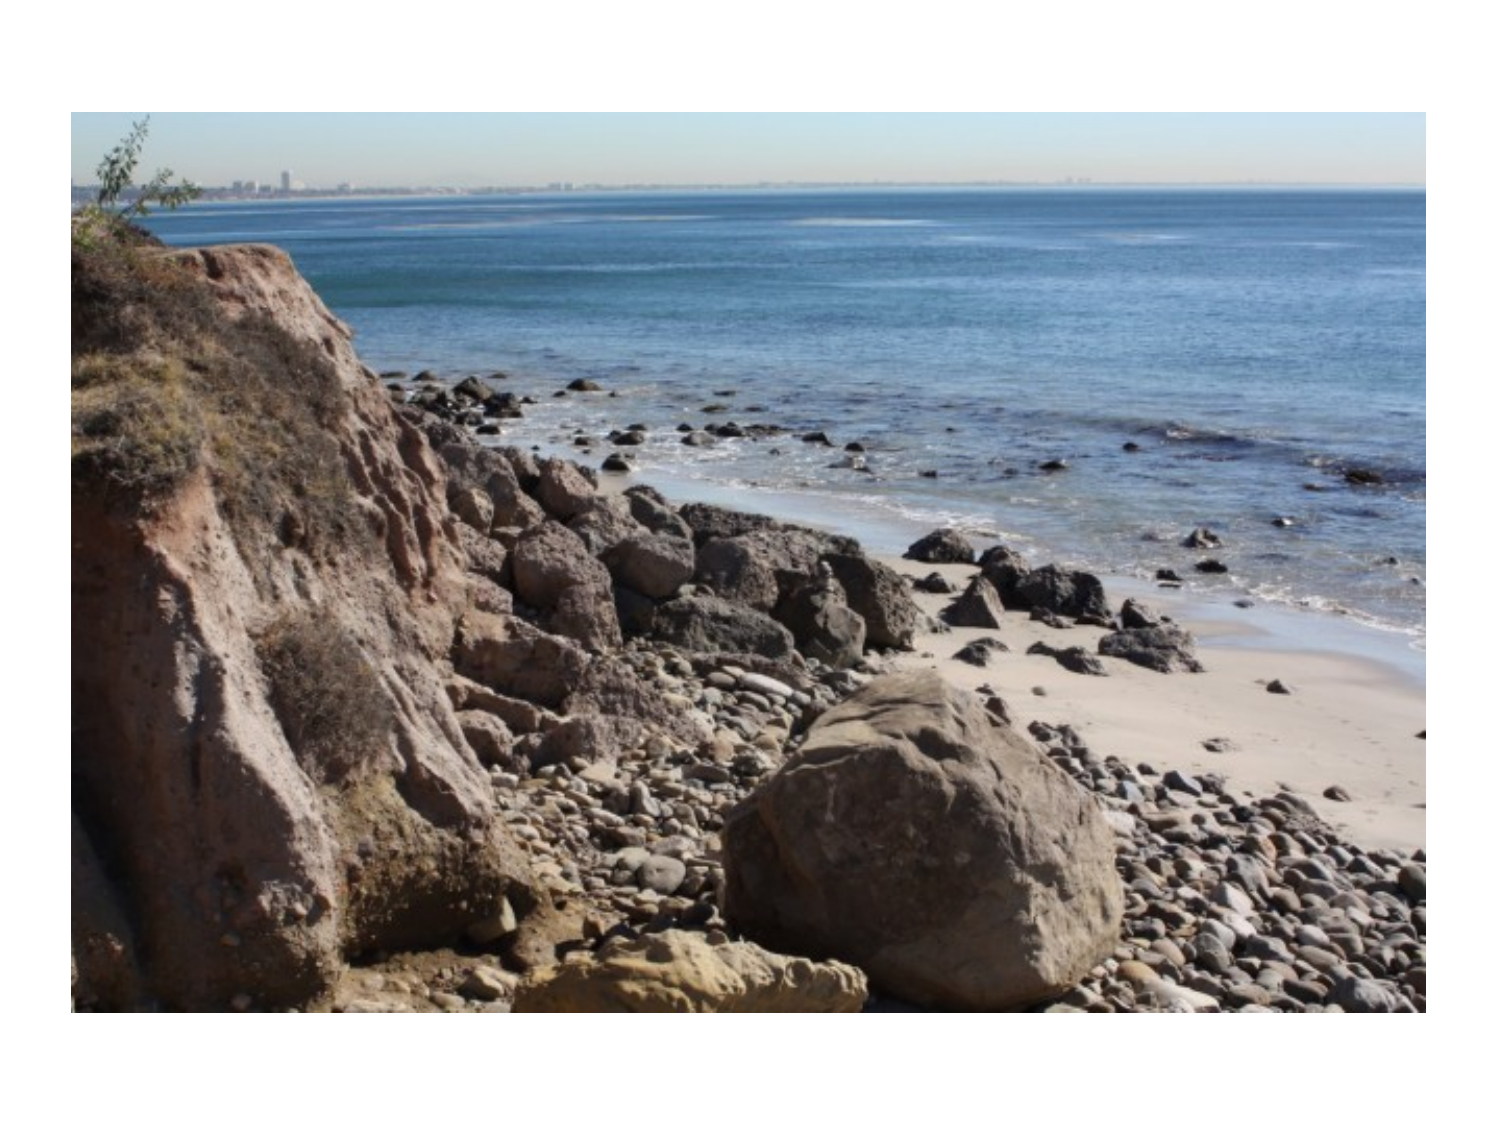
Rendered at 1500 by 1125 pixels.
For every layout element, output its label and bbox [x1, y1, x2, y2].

picture [71, 112, 1426, 1013]
